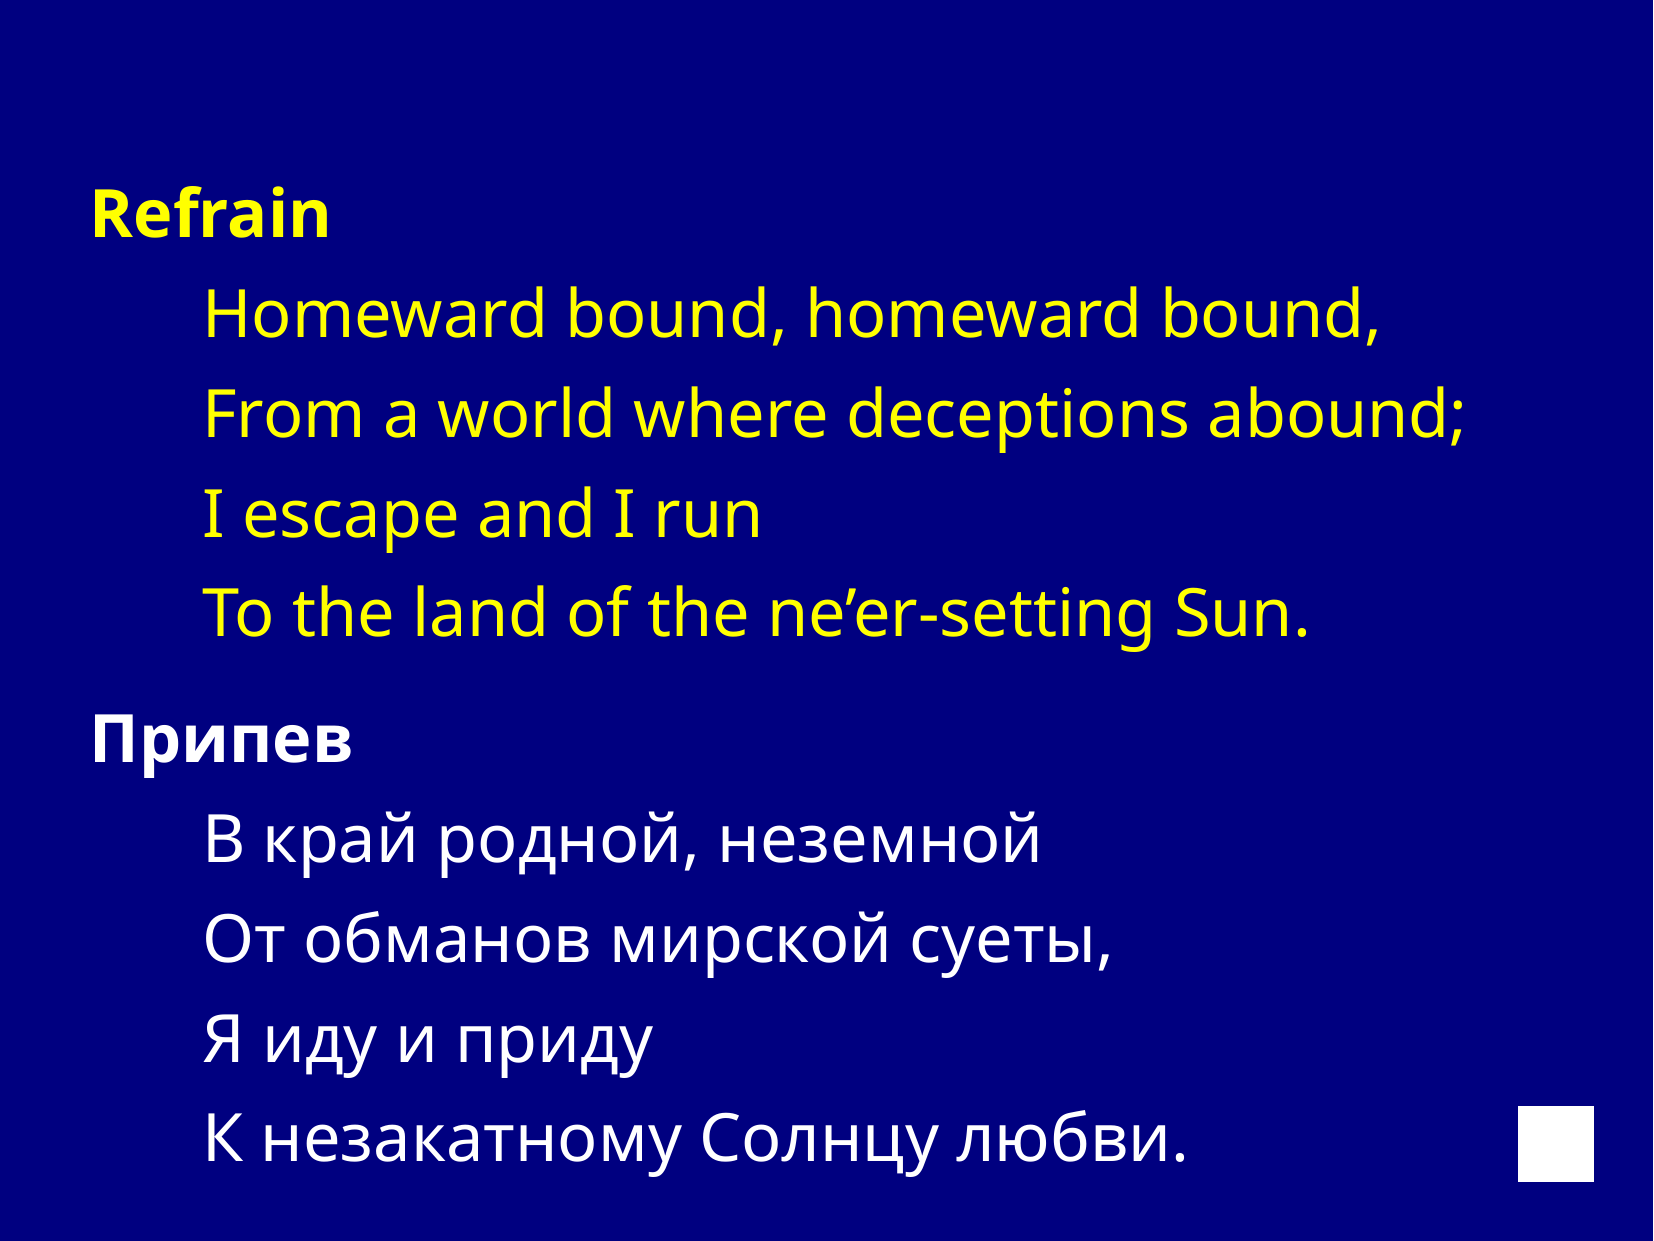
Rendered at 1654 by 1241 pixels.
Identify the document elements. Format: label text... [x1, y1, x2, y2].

text_box Припев В край родной, неземной От обманов мирской суеты, Я иду и приду К незакатному Солнцу любви. [75, 675, 1576, 1163]
text_box [1518, 1106, 1594, 1182]
text_box Refrain Homeward bound, homeward bound, From a world where deceptions abound; I escape and I run To the land of the ne’er-setting Sun. [75, 150, 1576, 638]
